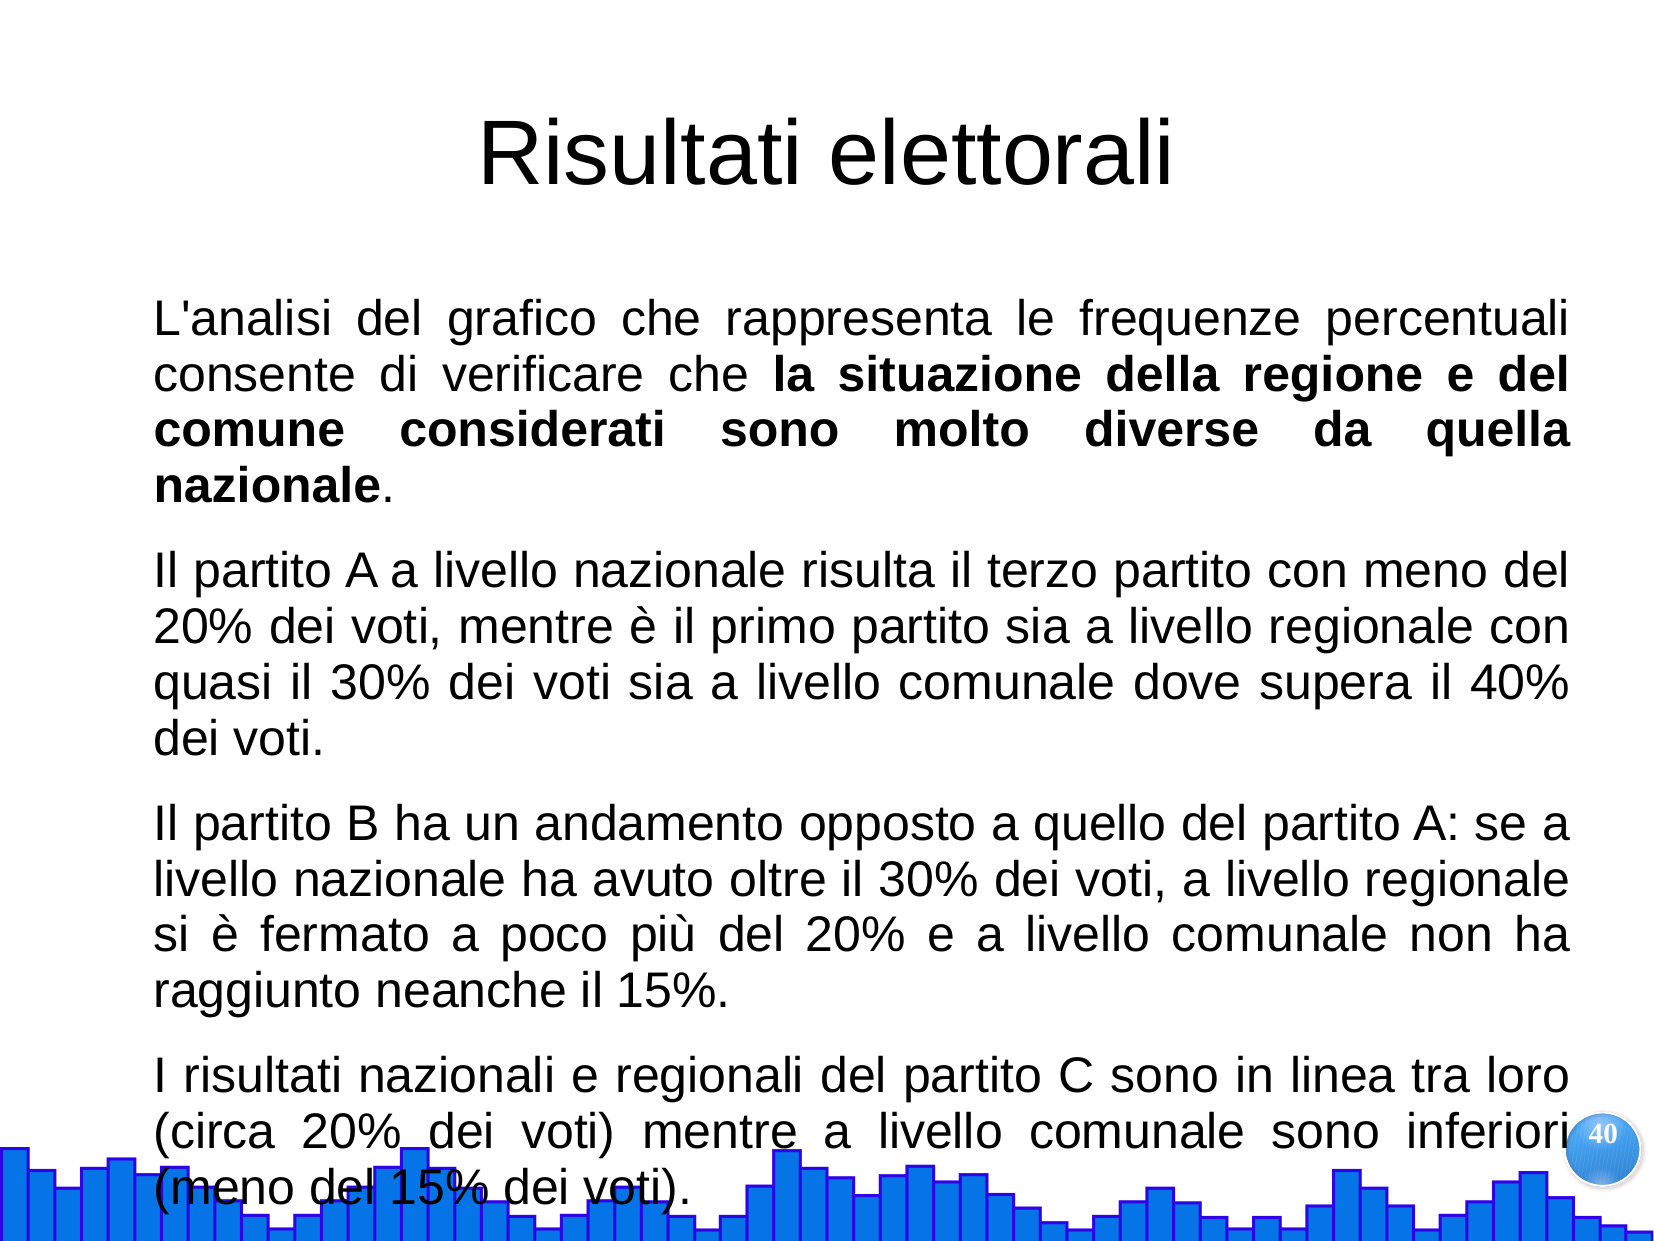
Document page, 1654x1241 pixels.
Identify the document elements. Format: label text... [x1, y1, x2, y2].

title Risultati elettorali [82, 49, 1571, 257]
list L'analisi del grafico che rappresenta le frequenze percentuali consente di verificare che la situazione della regione e del comune considerati sono molto diverse da quella nazionale. Il partito A a livello nazionale risulta il terzo partito con meno del 20% dei voti, mentre è il primo partito sia a livello regionale con quasi il 30% dei voti sia a livello comunale dove supera il 40% dei voti. Il partito B ha un andamento opposto a quello del partito A: se a livello nazionale ha avuto oltre il 30% dei voti, a livello regionale si è fermato a poco più del 20% e a livello comunale non ha raggiunto neanche il 15%. I risultati nazionali e regionali del partito C sono in linea tra loro (circa 20% dei voti) mentre a livello comunale sono inferiori (meno del 15% dei voti). [82, 290, 1571, 1217]
picture [0, 1147, 1654, 1241]
